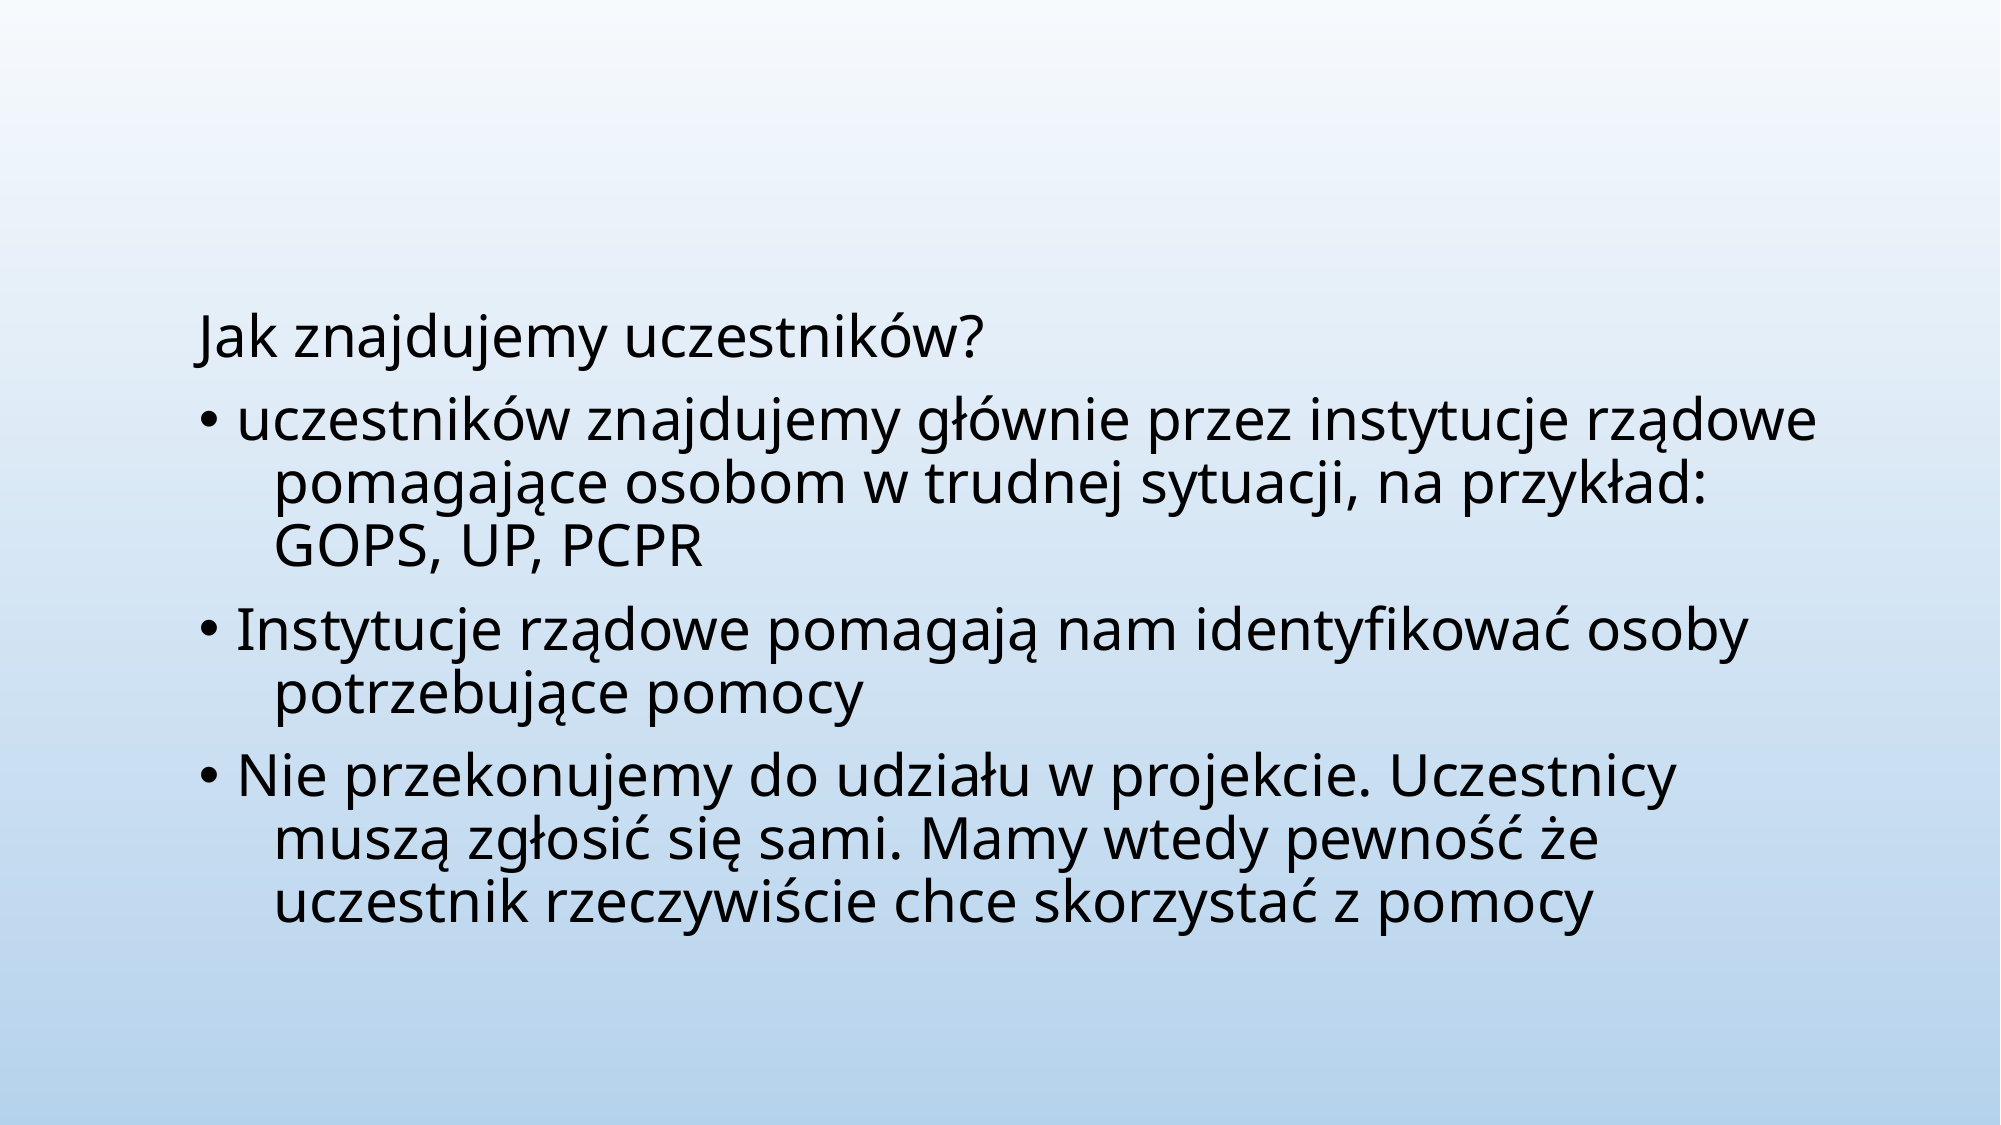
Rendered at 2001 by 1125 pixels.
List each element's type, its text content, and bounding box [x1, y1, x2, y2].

list Jak znajdujemy uczestników? uczestników znajdujemy głównie przez instytucje rządowe pomagające osobom w trudnej sytuacji, na przykład: GOPS, UP, PCPR Instytucje rządowe pomagają nam identyfikować osoby potrzebujące pomocy Nie przekonujemy do udziału w projekcie. Uczestnicy muszą zgłosić się sami. Mamy wtedy pewność że uczestnik rzeczywiście chce skorzystać z pomocy [183, 299, 1863, 1014]
